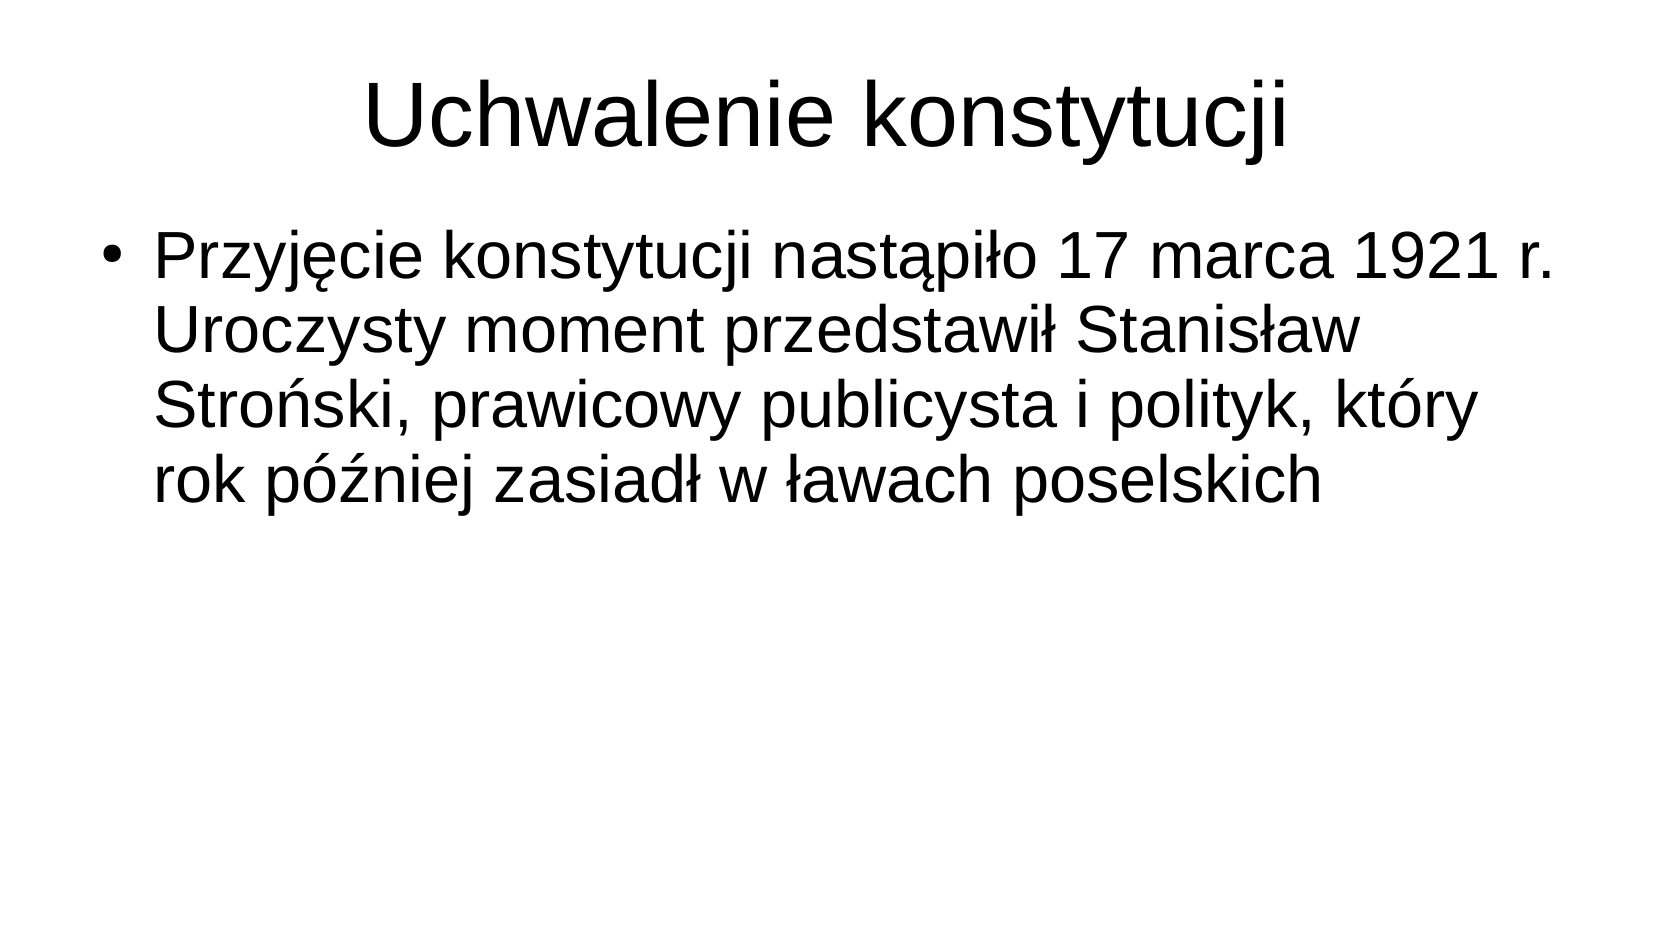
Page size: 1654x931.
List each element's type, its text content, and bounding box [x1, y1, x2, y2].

list Przyjęcie konstytucji nastąpiło 17 marca 1921 r. Uroczysty moment przedstawił Stanisław Stroński, prawicowy publicysta i polityk, który rok później zasiadł w ławach poselskich [82, 217, 1571, 758]
title Uchwalenie konstytucji [82, 37, 1571, 193]
